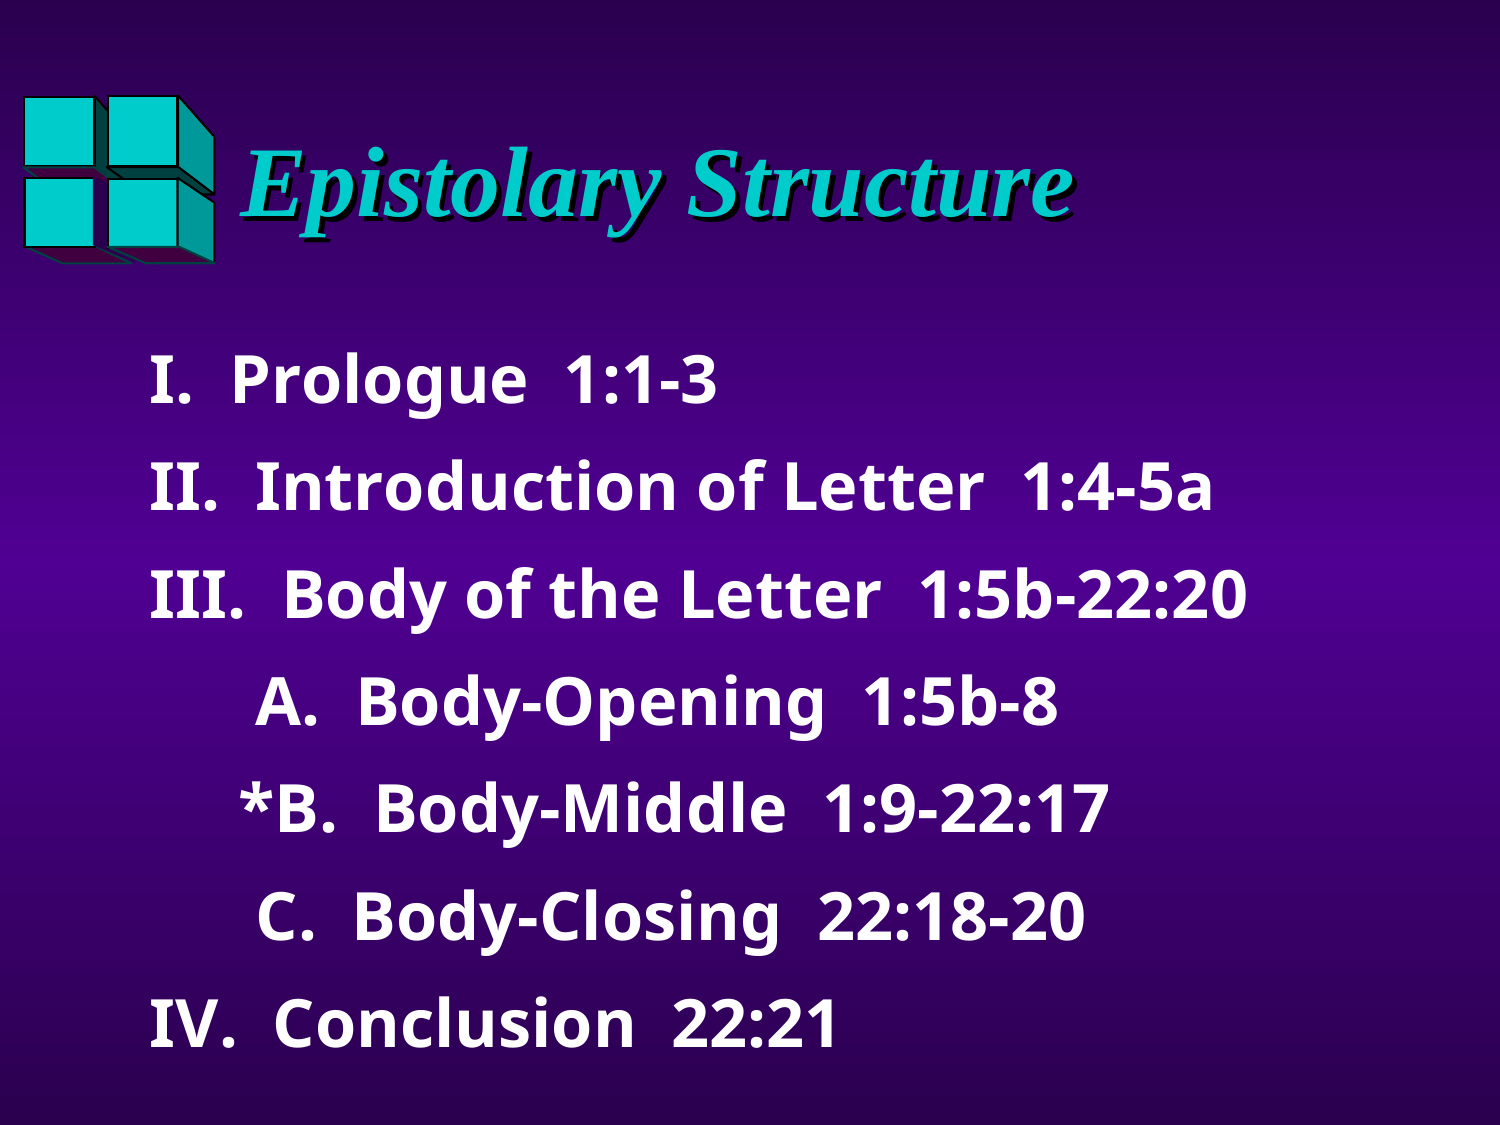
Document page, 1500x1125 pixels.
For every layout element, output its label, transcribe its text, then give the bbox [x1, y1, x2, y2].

title Epistolary Structure [224, 78, 1388, 288]
list I. Prologue 1:1-3 II. Introduction of Letter 1:4-5a III. Body of the Letter 1:5b-22:20 A. Body-Opening 1:5b-8 *B. Body-Middle 1:9-22:17 C. Body-Closing 22:18-20 IV. Conclusion 22:21 [135, 324, 1452, 1001]
